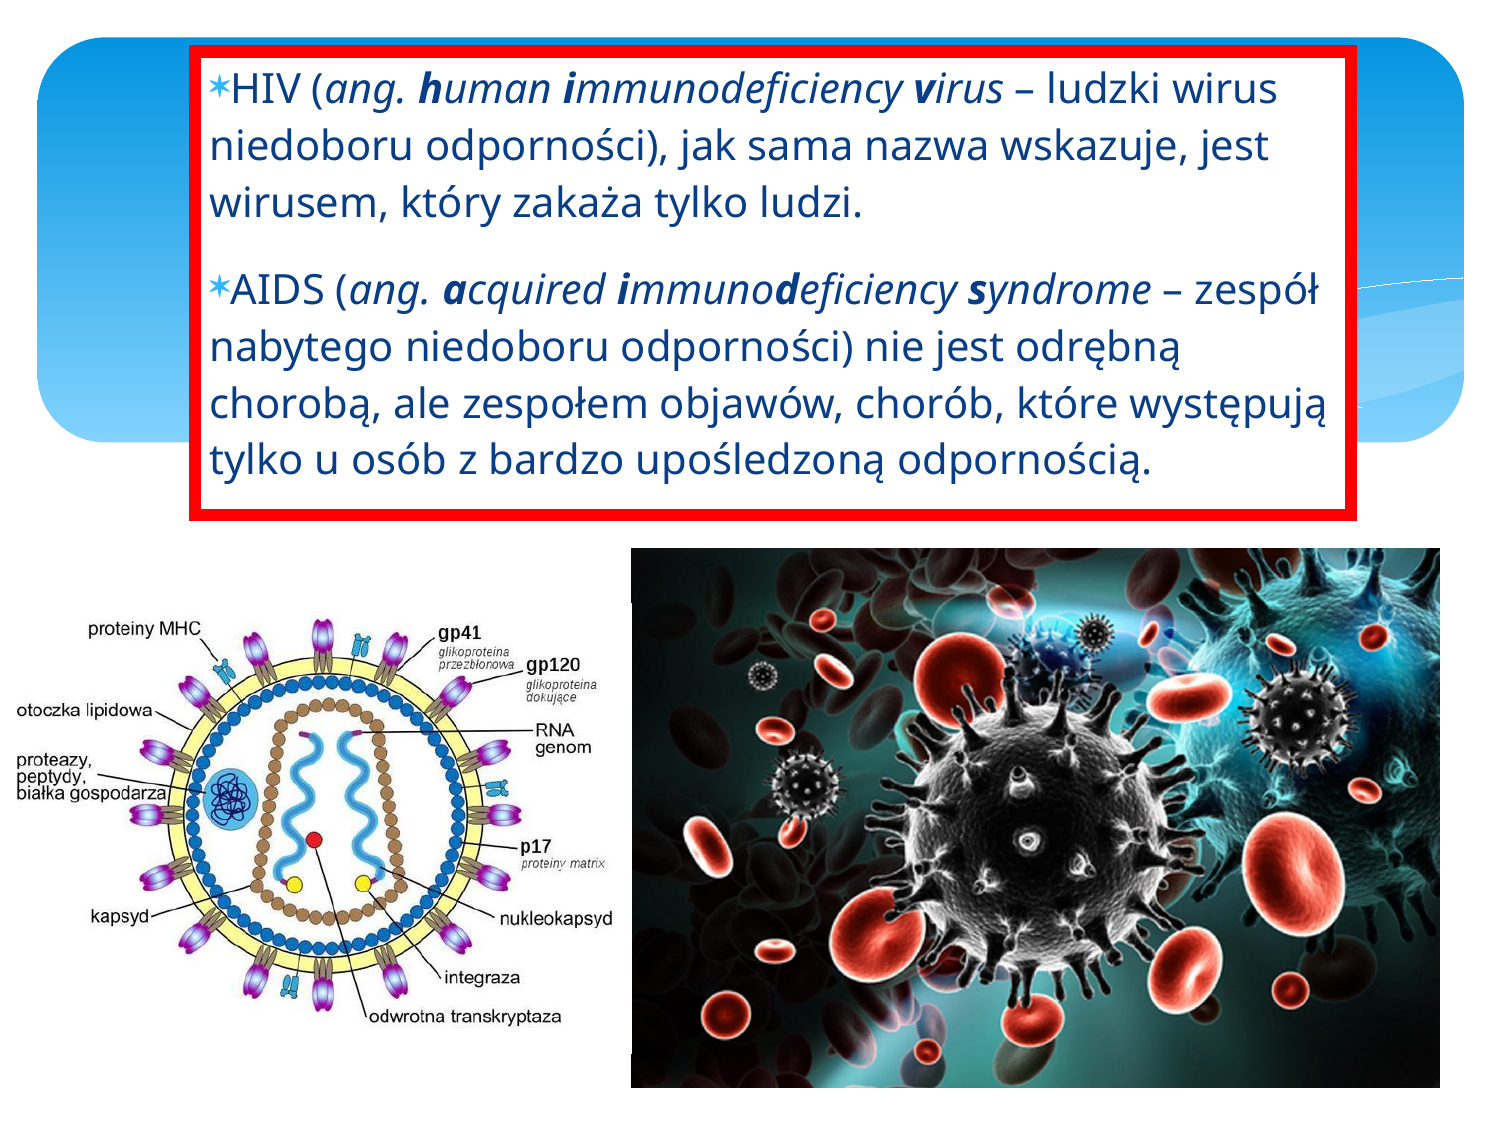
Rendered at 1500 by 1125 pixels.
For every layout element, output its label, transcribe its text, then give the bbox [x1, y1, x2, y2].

list HIV (ang. human immunodeficiency virus – ludzki wirus niedoboru odporności), jak sama nazwa wskazuje, jest wirusem, który zakaża tylko ludzi. AIDS (ang. acquired immunodeficiency syndrome – zespół nabytego niedoboru odporności) nie jest odrębną chorobą, ale zespołem objawów, chorób, które występują tylko u osób z bardzo upośledzoną odpornością. [194, 51, 1352, 516]
picture [17, 548, 1440, 1088]
